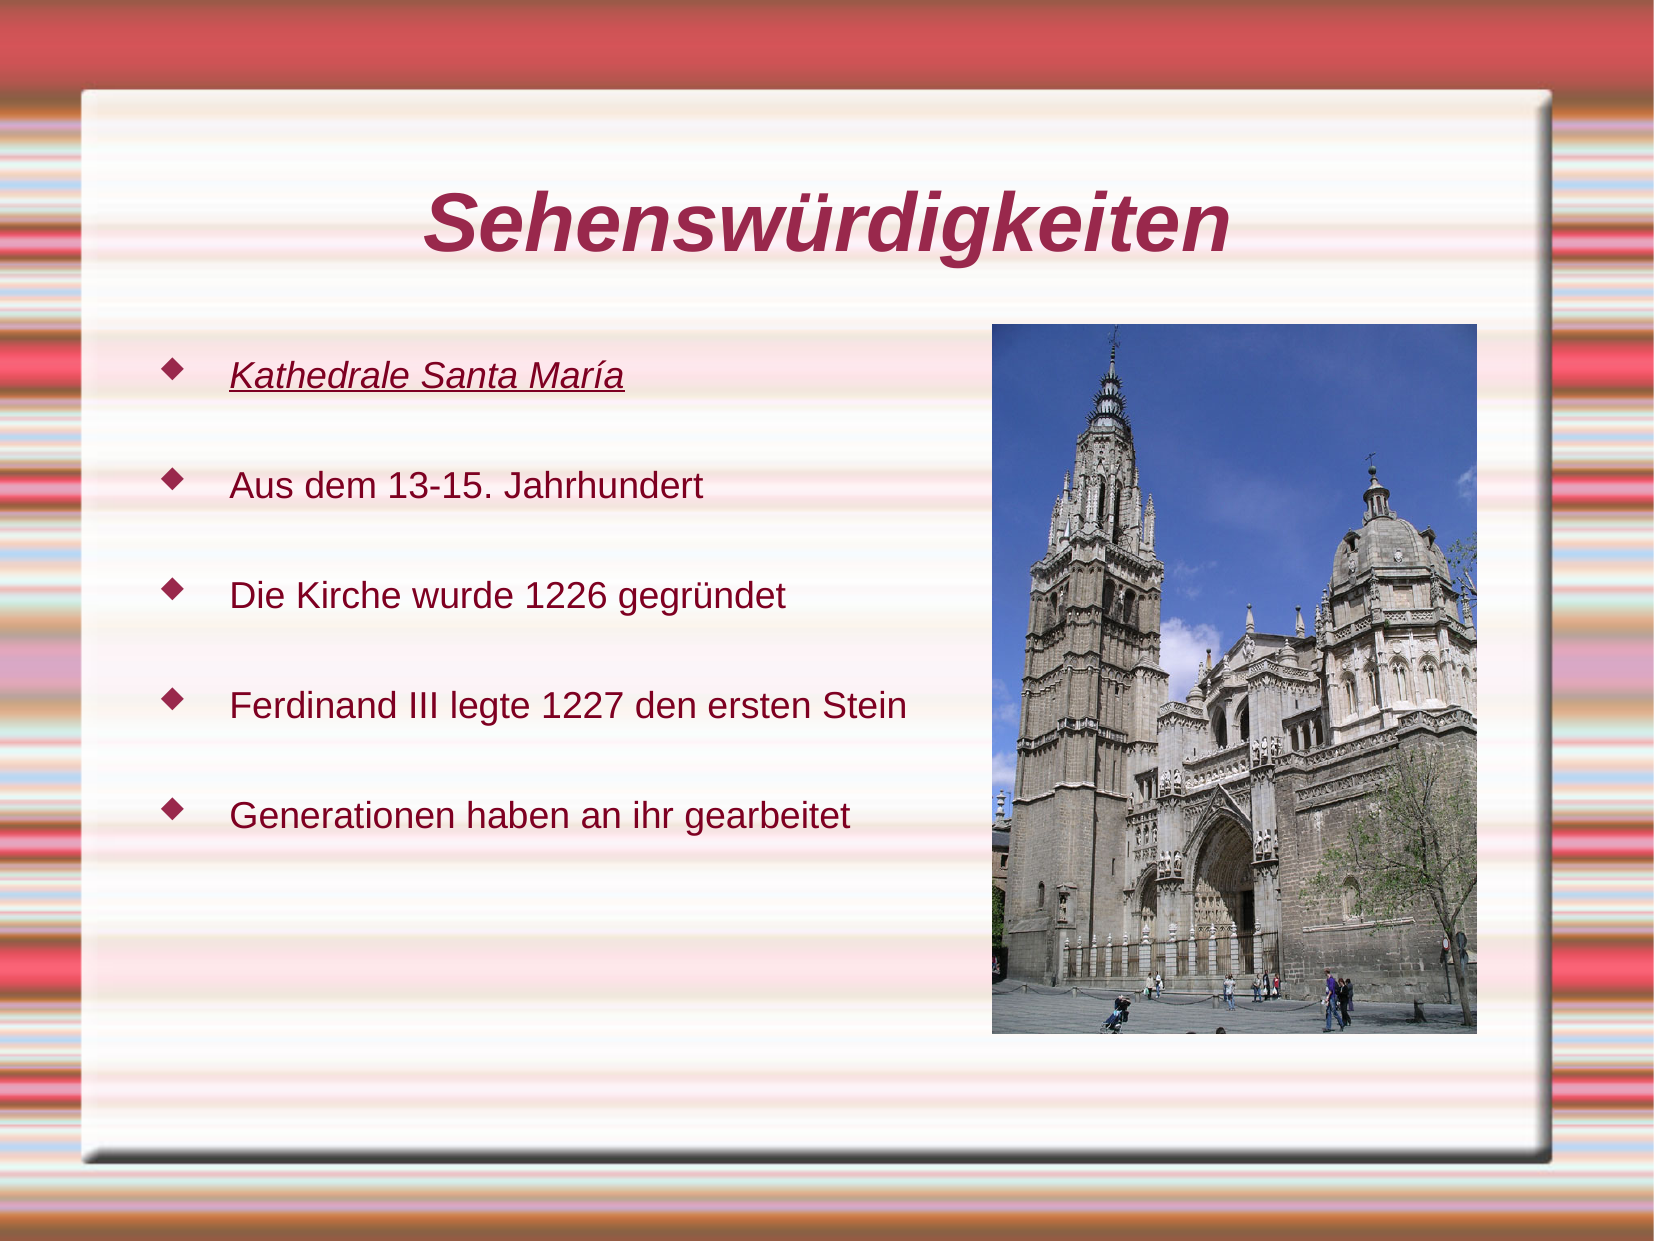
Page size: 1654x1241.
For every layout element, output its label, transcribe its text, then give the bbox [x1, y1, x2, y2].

list Kathedrale Santa María Aus dem 13-15. Jahrhundert Die Kirche wurde 1226 gegründet Ferdinand III legte 1227 den ersten Stein Generationen haben an ihr gearbeitet [134, 350, 1516, 1133]
title Sehenswürdigkeiten [121, 114, 1534, 322]
picture [992, 324, 1477, 1034]
